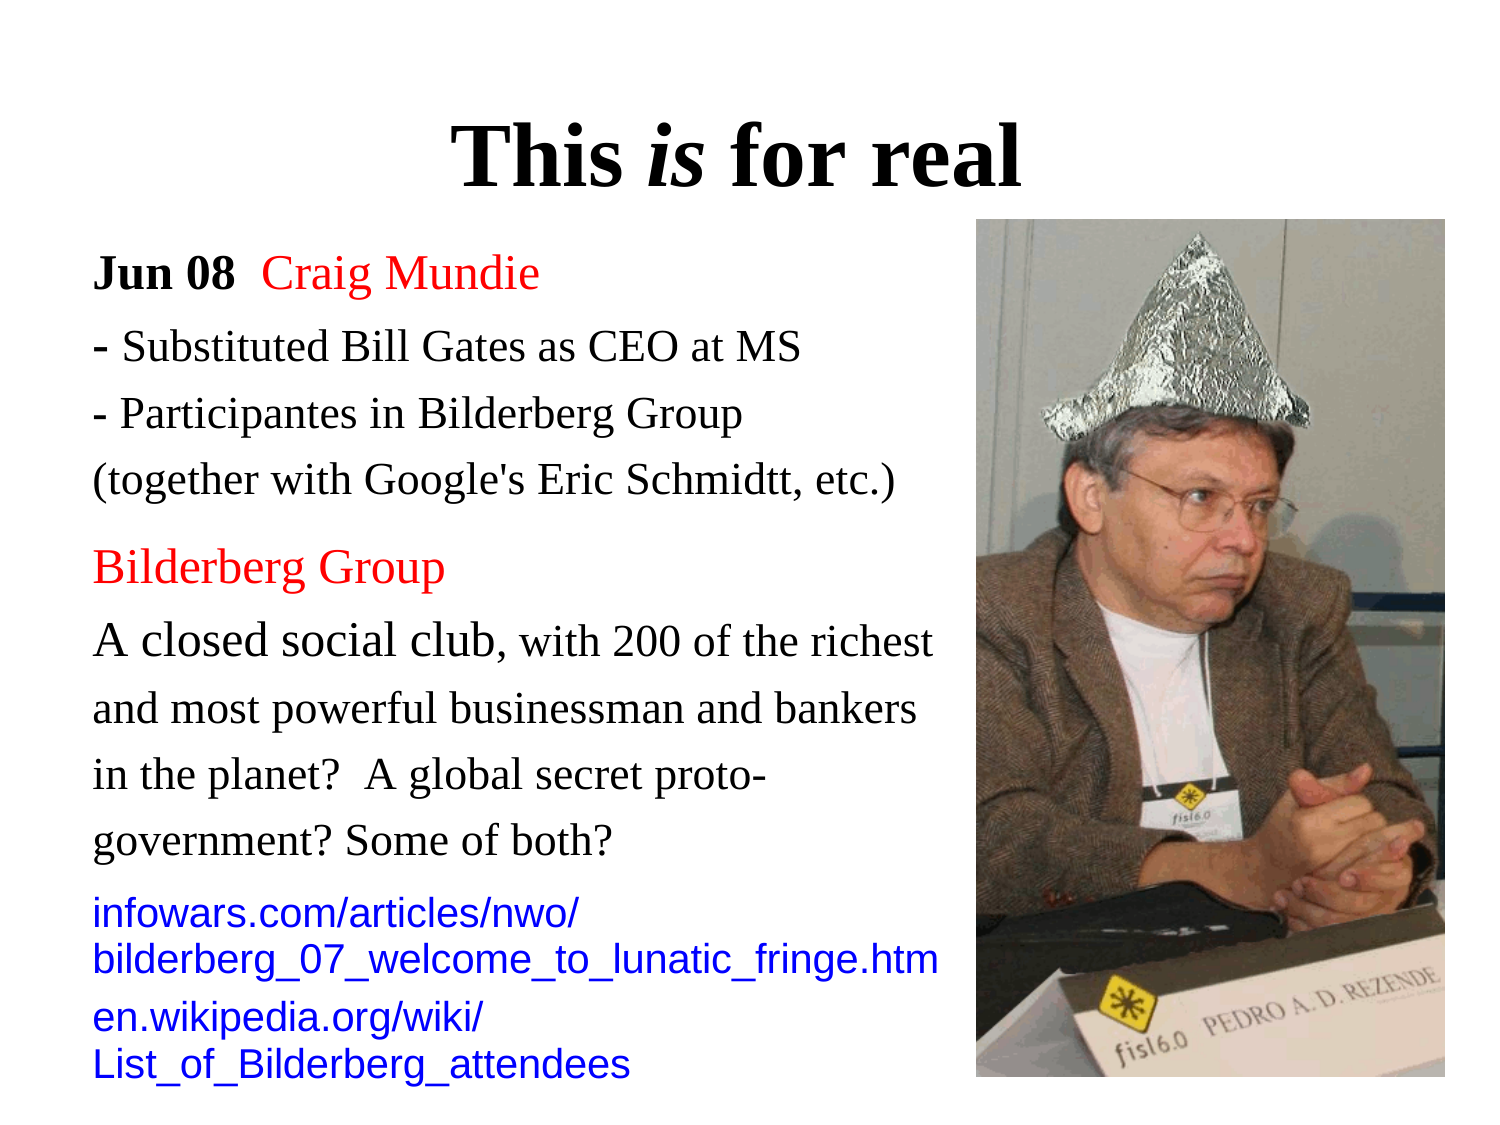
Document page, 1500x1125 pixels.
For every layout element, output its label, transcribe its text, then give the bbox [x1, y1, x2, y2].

picture [976, 219, 1445, 1077]
text_box Jun 08 Craig Mundie - Substituted Bill Gates as CEO at MS - Participantes in Bilderberg Group (together with Google's Eric Schmidtt, etc.) Bilderberg Group A closed social club, with 200 of the richest and most powerful businessman and bankers in the planet? A global secret proto- government? Some of both? infowars.com/articles/nwo/ bilderberg_07_welcome_to_lunatic_fringe.htm en.wikipedia.org/wiki/ List_of_Bilderberg_attendees [77, 220, 1421, 1095]
title “This is for real” [99, 62, 1375, 250]
